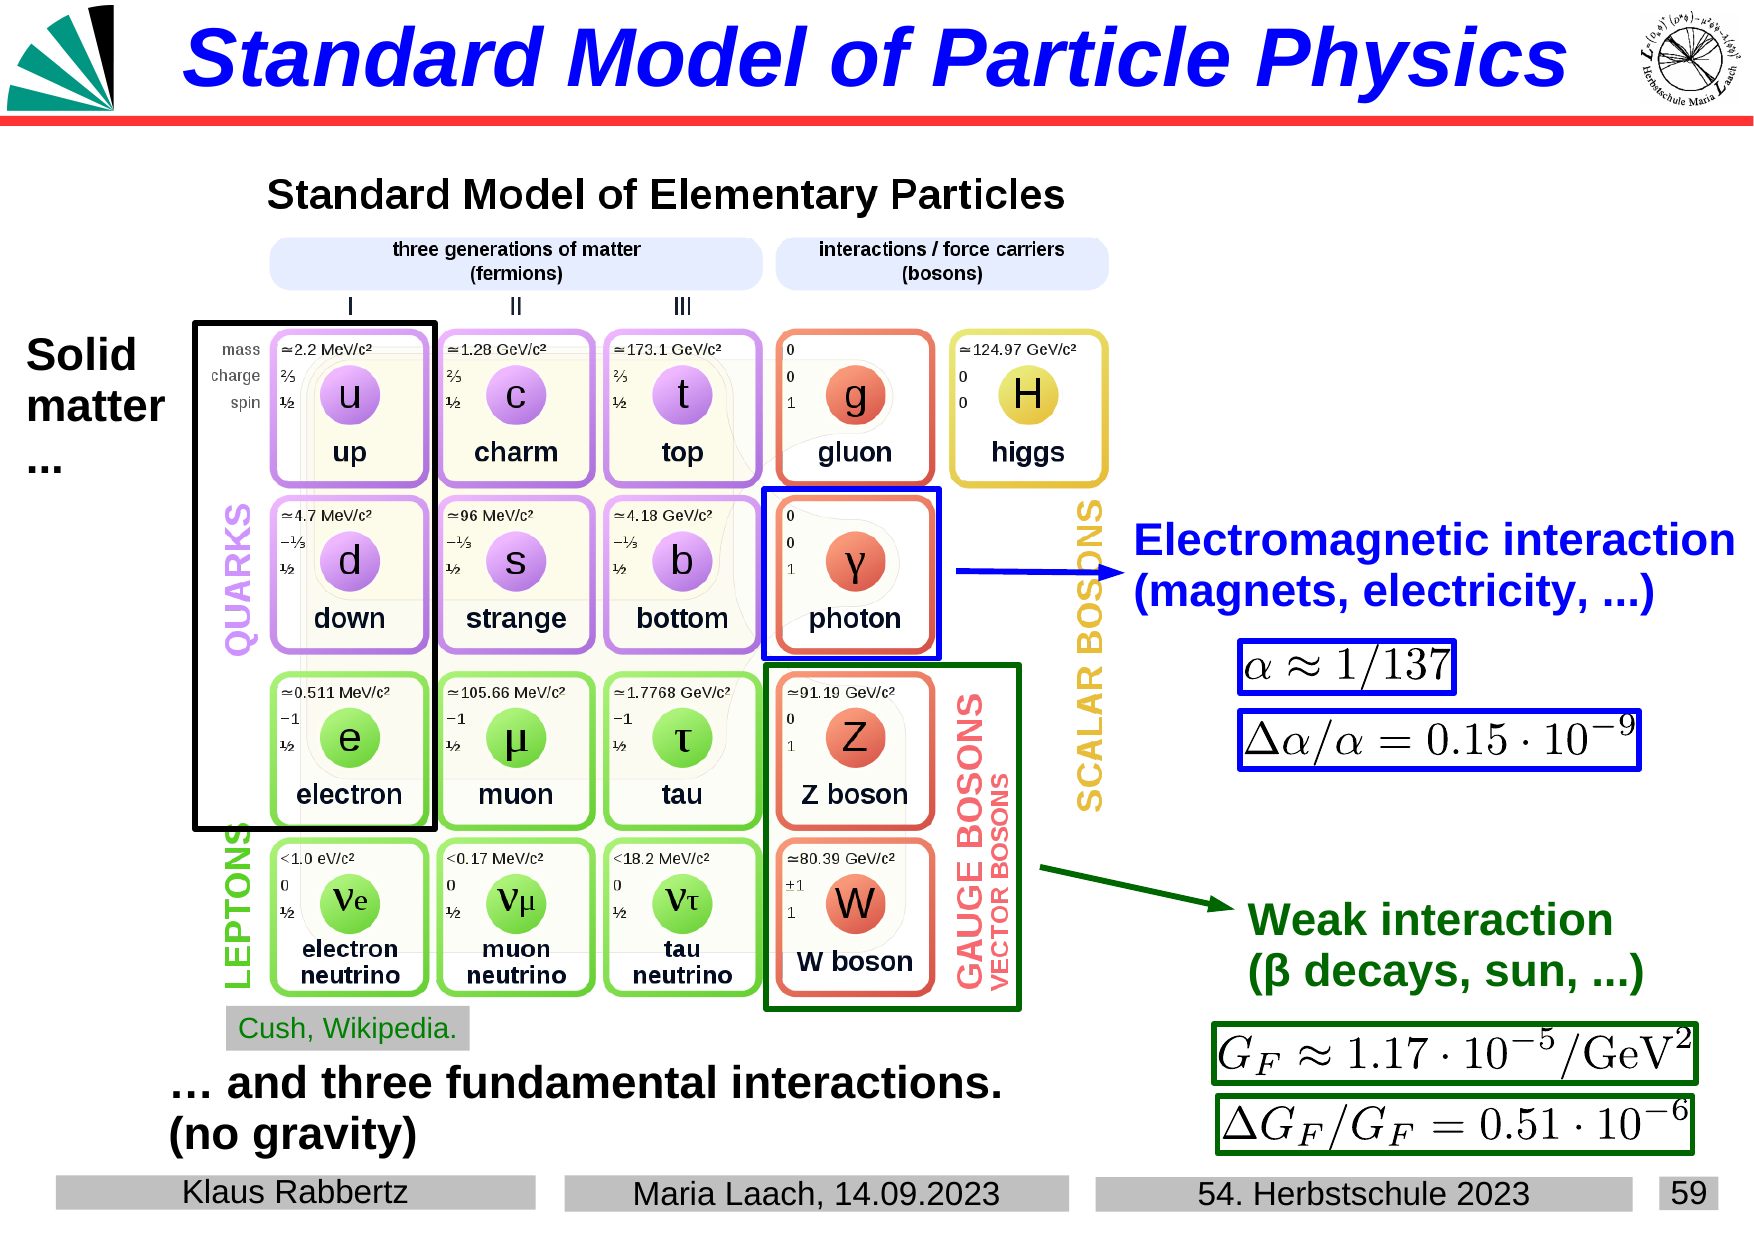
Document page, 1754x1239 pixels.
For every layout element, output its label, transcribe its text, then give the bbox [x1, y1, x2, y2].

text_box Weak interaction (β decays, sun, ...) [1235, 887, 1658, 1002]
text_box Electromagnetic interaction (magnets, electricity, ...) [1121, 507, 1754, 623]
picture [1641, 11, 1741, 106]
picture [203, 326, 432, 826]
picture [1216, 1026, 1693, 1080]
picture [7, 5, 114, 112]
text_box Solid matter ... [13, 323, 178, 489]
picture [203, 145, 1128, 1030]
text_box Cush, Wikipedia. [226, 1005, 470, 1051]
picture [1242, 713, 1637, 766]
picture [1220, 1098, 1690, 1151]
text_box … and three fundamental interactions. (no gravity) [156, 1050, 1016, 1166]
picture [1243, 644, 1452, 691]
title Standard Model of Particle Physics [124, 0, 1630, 116]
